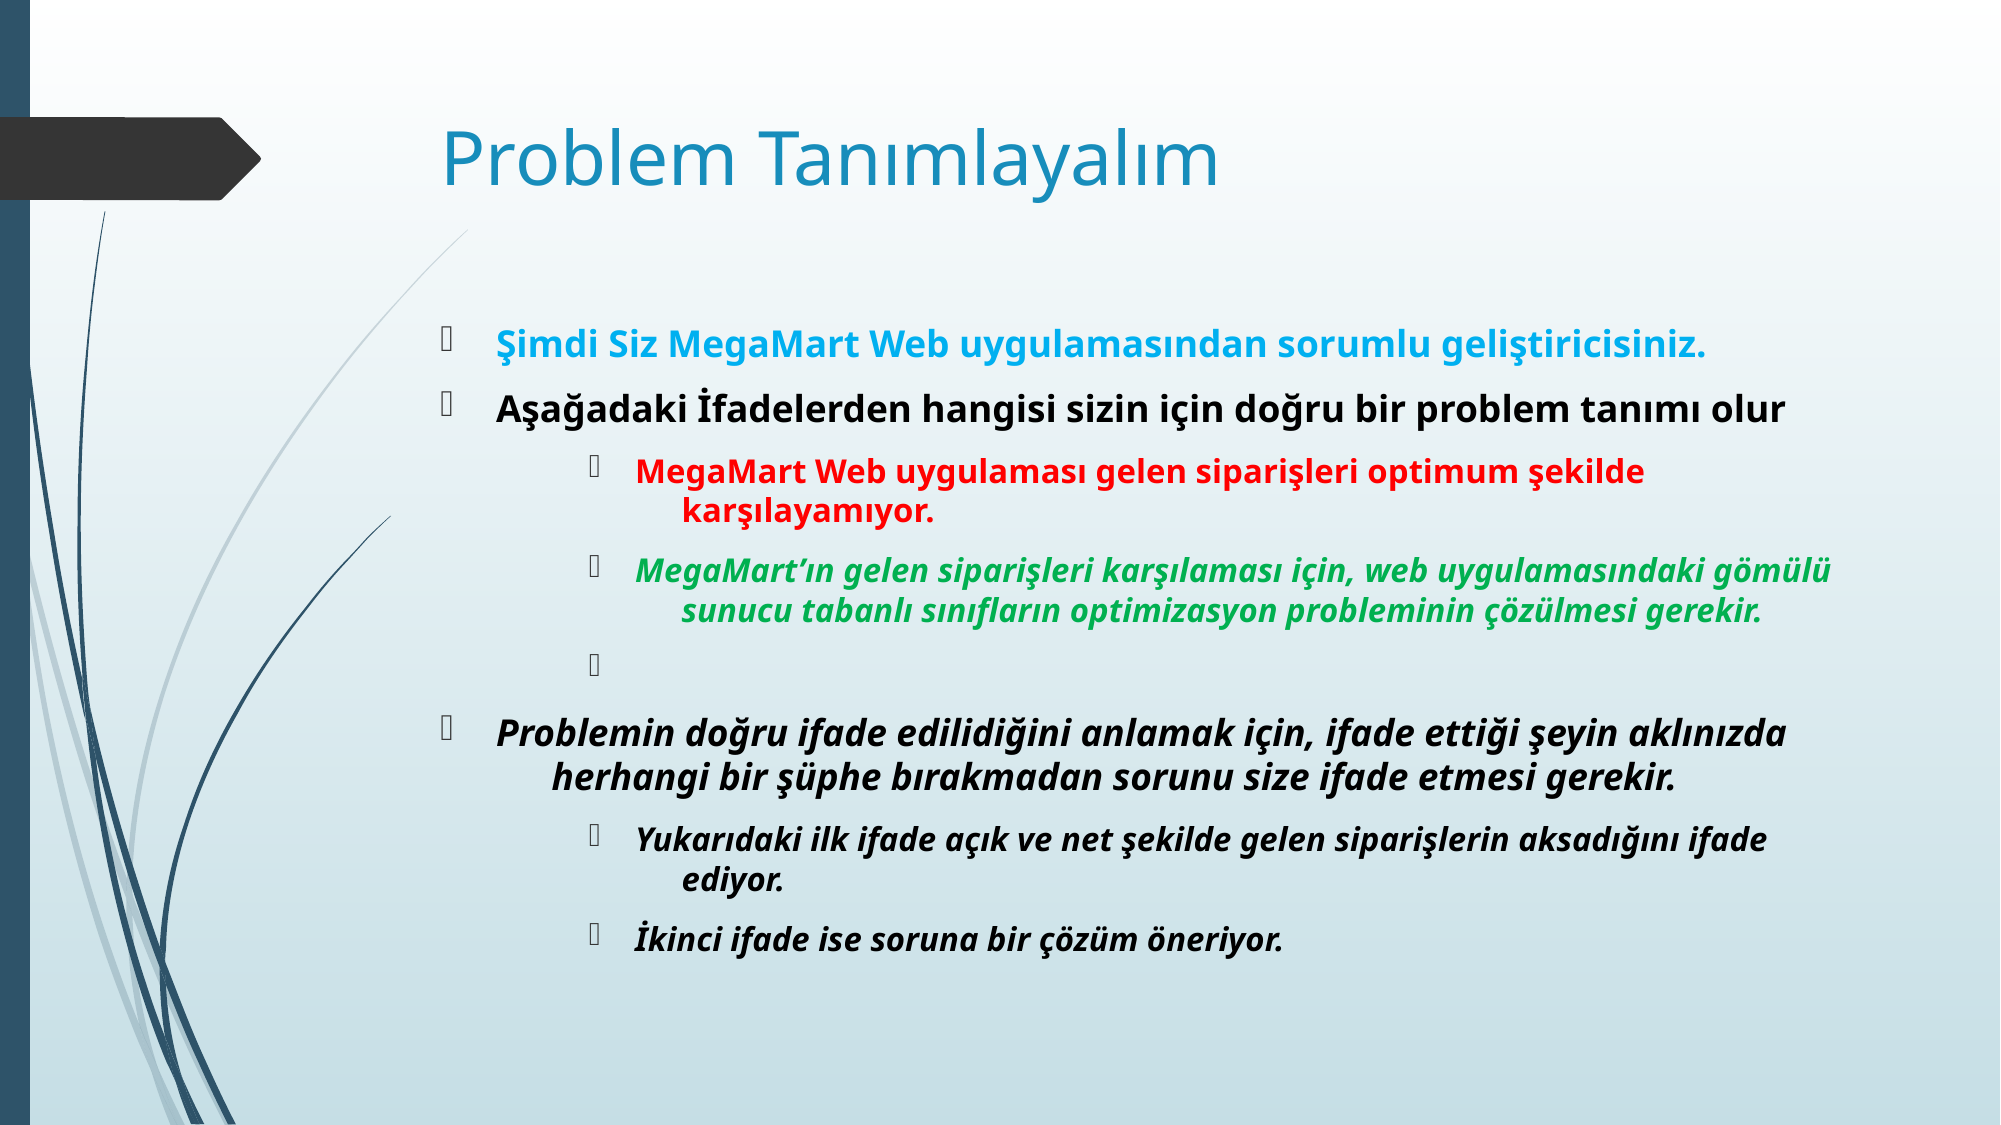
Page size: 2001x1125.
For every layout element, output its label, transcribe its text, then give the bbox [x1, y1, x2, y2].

list Şimdi Siz MegaMart Web uygulamasından sorumlu geliştiricisiniz. Aşağadaki İfadelerden hangisi sizin için doğru bir problem tanımı olur MegaMart Web uygulaması gelen siparişleri optimum şekilde karşılayamıyor. MegaMart’ın gelen siparişleri karşılaması için, web uygulamasındaki gömülü sunucu tabanlı sınıfların optimizasyon probleminin çözülmesi gerekir. Problemin doğru ifade edilidiğini anlamak için, ifade ettiği şeyin aklınızda herhangi bir şüphe bırakmadan sorunu size ifade etmesi gerekir. Yukarıdaki ilk ifade açık ve net şekilde gelen siparişlerin aksadığını ifade ediyor. İkinci ifade ise soruna bir çözüm öneriyor. [425, 312, 1888, 970]
title Problem Tanımlayalım [425, 102, 1888, 312]
